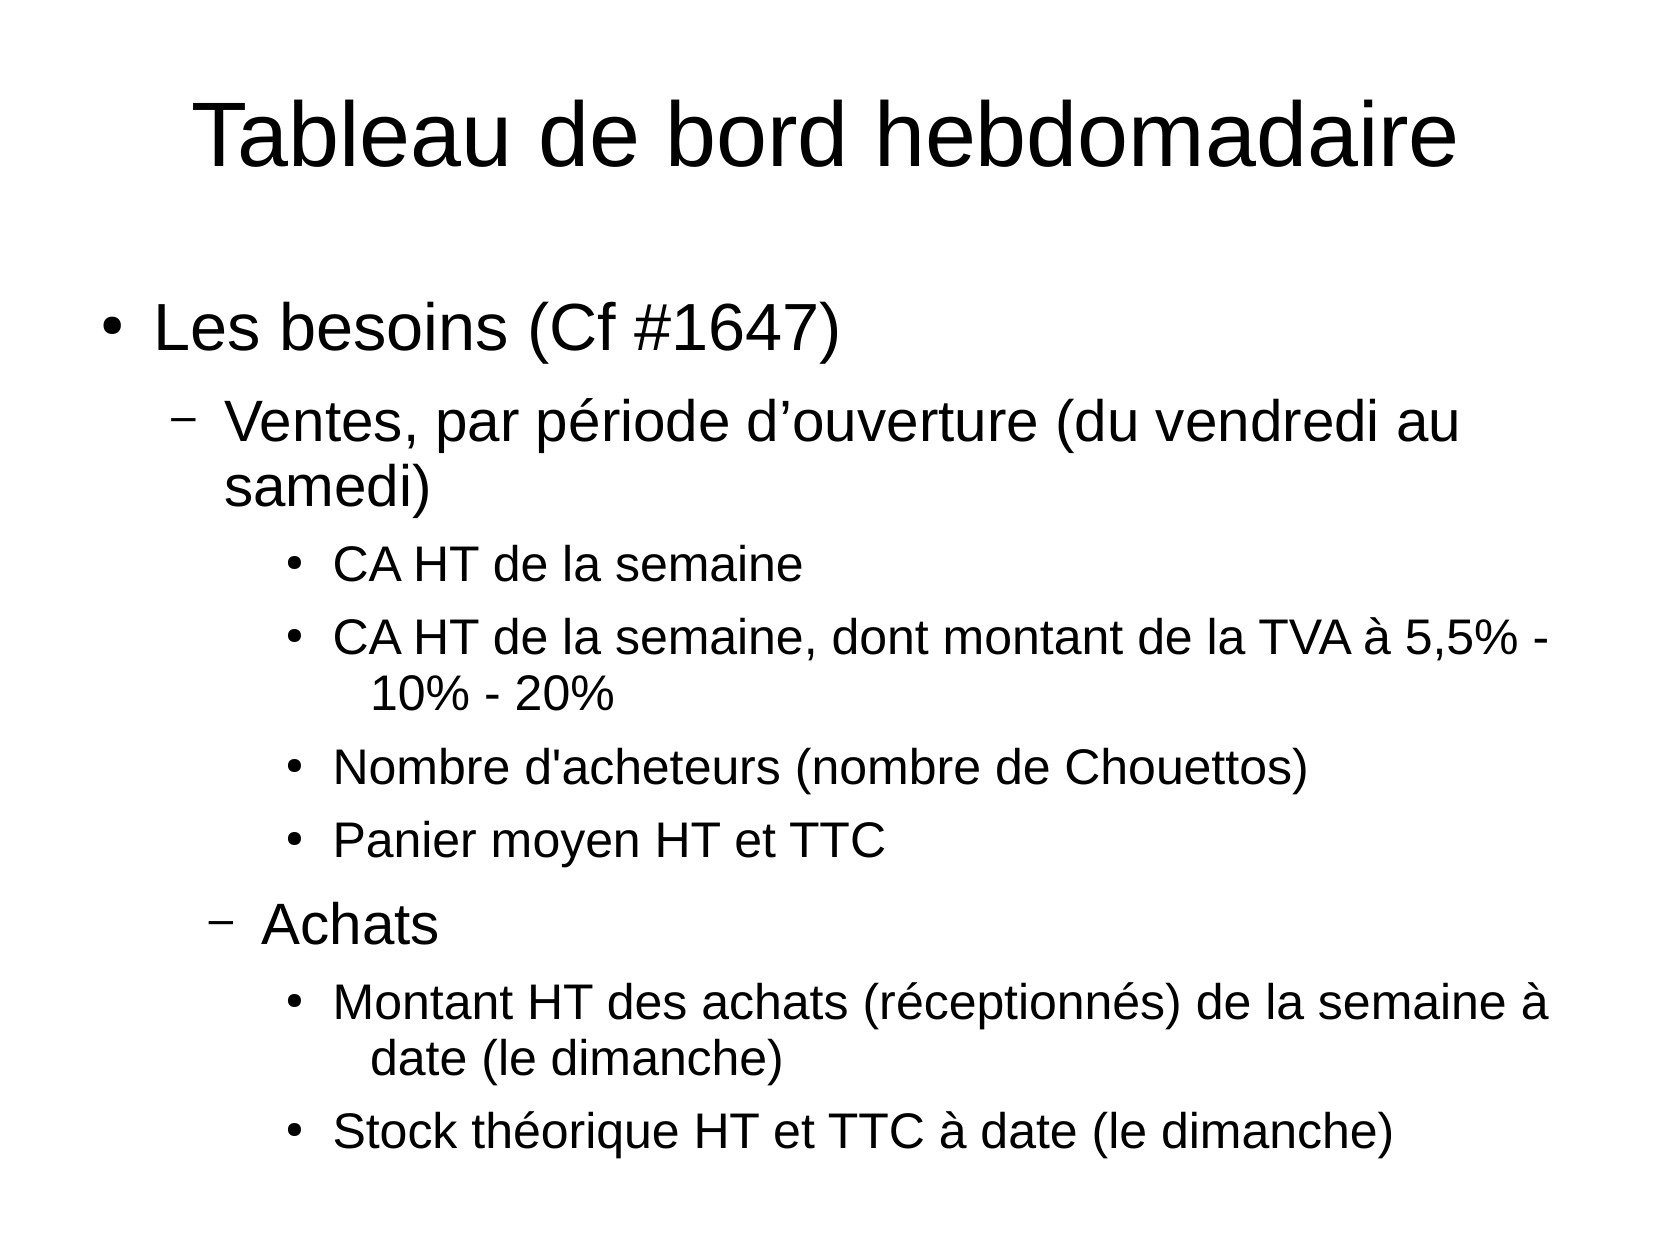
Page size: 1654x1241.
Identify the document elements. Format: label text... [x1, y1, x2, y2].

title Tableau de bord hebdomadaire [82, 31, 1571, 239]
list Les besoins (Cf #1647) Ventes, par période d’ouverture (du vendredi au samedi) CA HT de la semaine CA HT de la semaine, dont montant de la TVA à 5,5% - 10% - 20% Nombre d'acheteurs (nombre de Chouettos) Panier moyen HT et TTC Achats Montant HT des achats (réceptionnés) de la semaine à date (le dimanche) Stock théorique HT et TTC à date (le dimanche) [82, 290, 1571, 1205]
